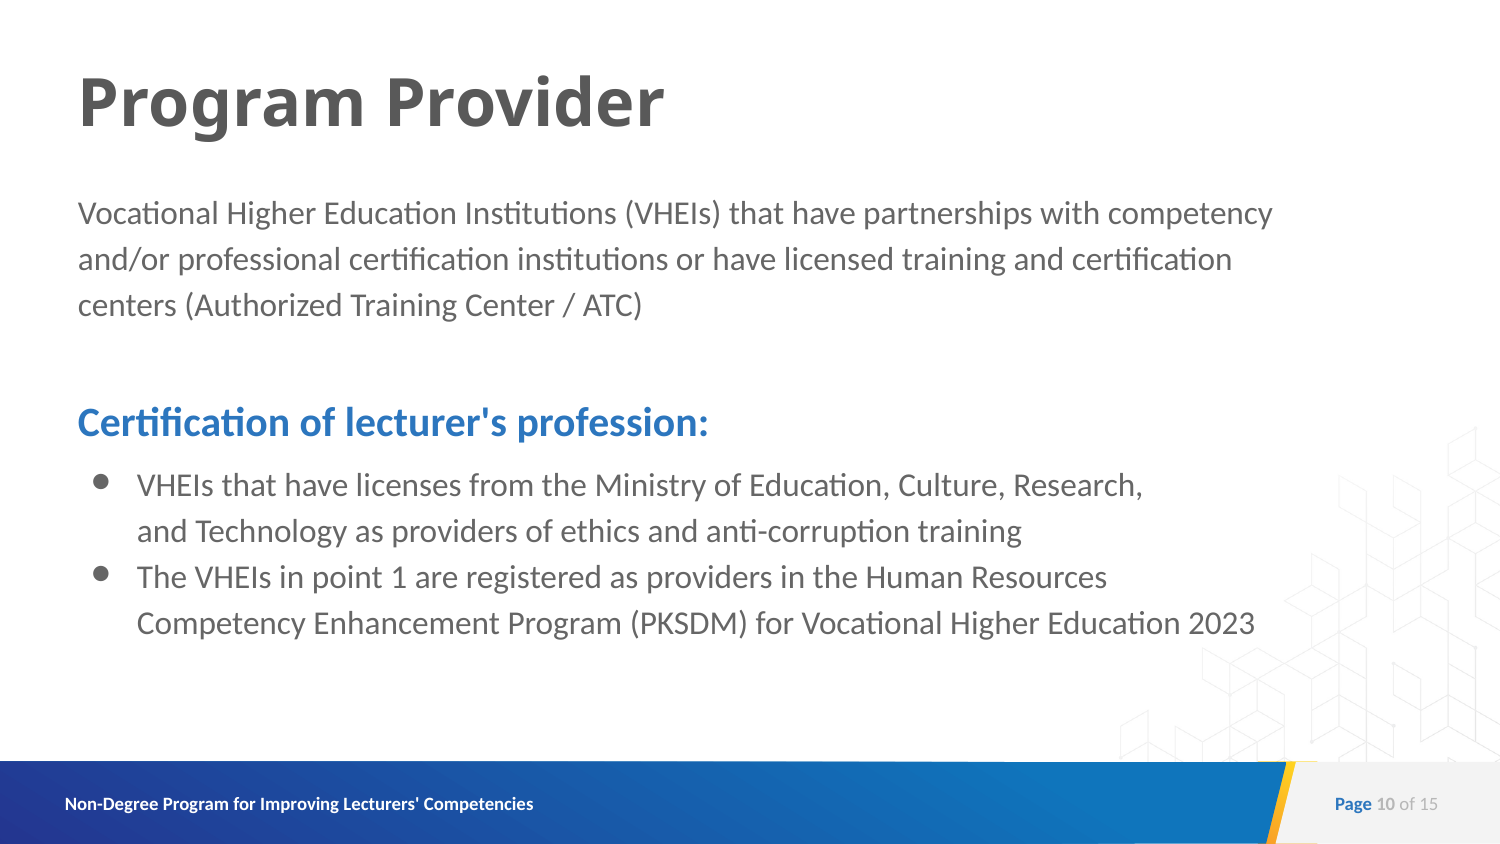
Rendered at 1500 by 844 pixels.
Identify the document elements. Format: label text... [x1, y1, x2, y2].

text_box Vocational Higher Education Institutions (VHEIs) that have partnerships with competency and/or professional certification institutions or have licensed training and certification centers (Authorized Training Center / ATC) [63, 170, 1323, 339]
text_box Certification of lecturer's profession: VHEIs that have licenses from the Ministry of Education, Culture, Research, and Technology as providers of ethics and anti-corruption training The VHEIs in point 1 are registered as providers in the Human Resources Competency Enhancement Program (PKSDM) for Vocational Higher Education 2023 [63, 372, 1293, 657]
text_box Program Provider [63, 52, 1075, 148]
